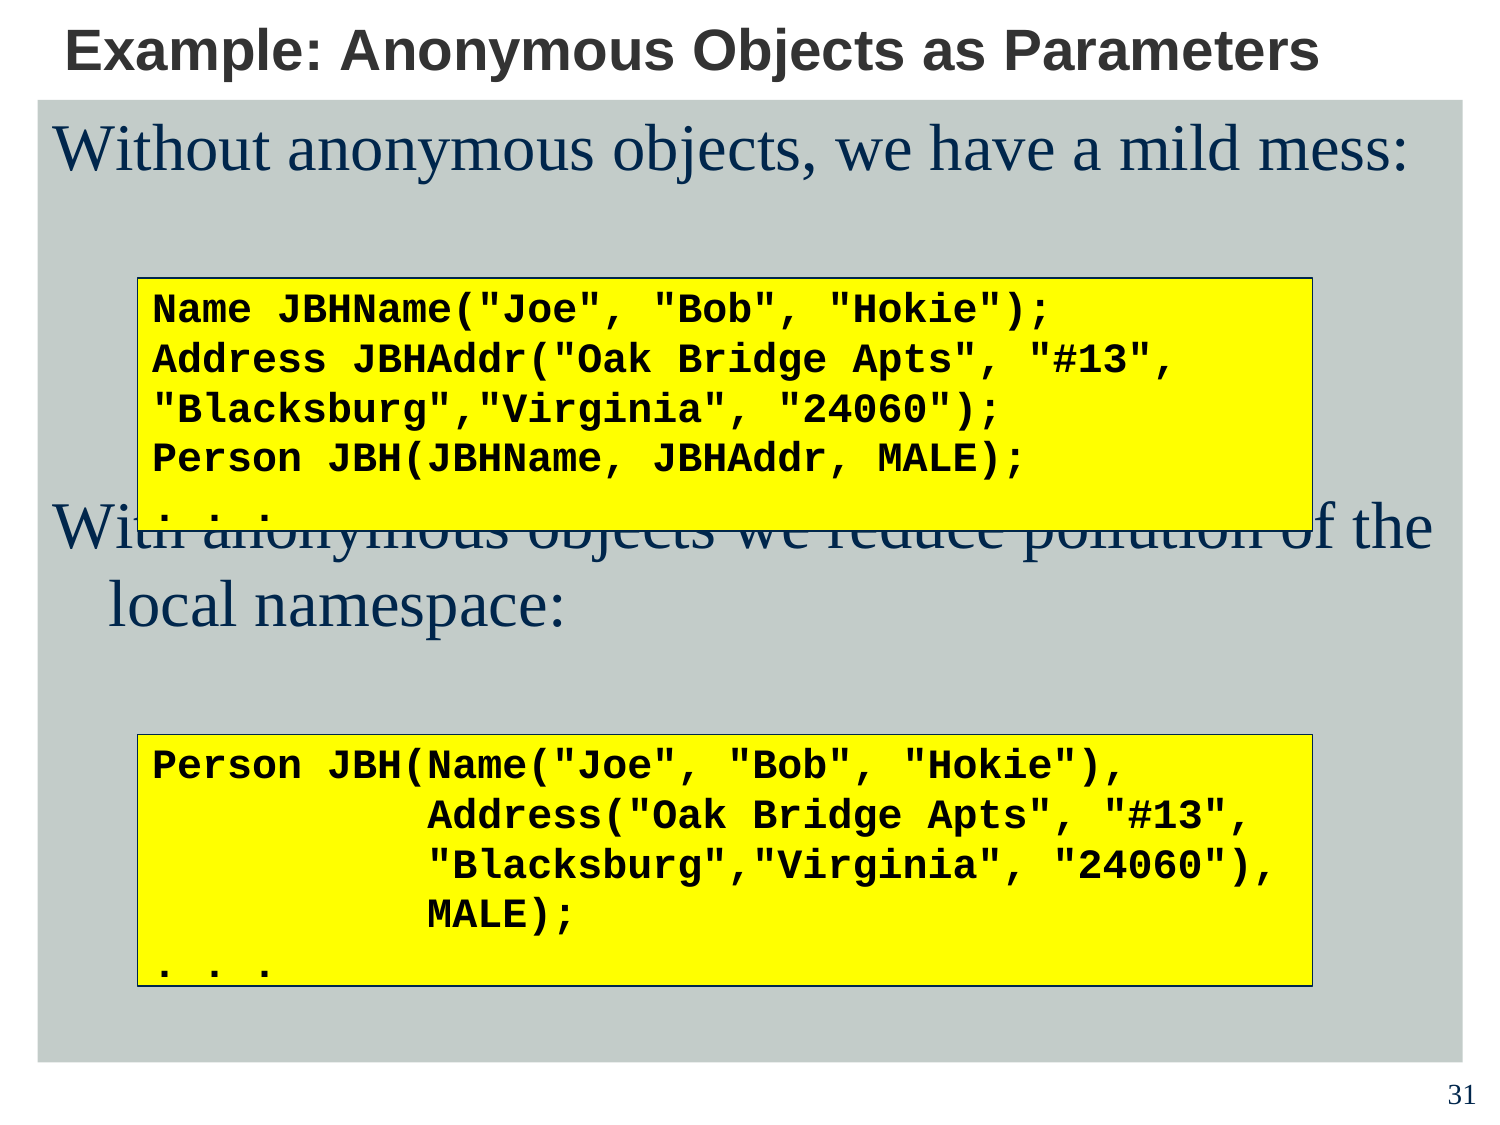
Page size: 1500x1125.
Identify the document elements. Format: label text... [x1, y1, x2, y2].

text_box Name JBHName("Joe", "Bob", "Hokie"); Address JBHAddr("Oak Bridge Apts", "#13", "Blacksburg","Virginia", "24060"); Person JBH(JBHName, JBHAddr, MALE); . . . [137, 278, 1313, 542]
list Without anonymous objects, we have a mild mess: With anonymous objects we reduce pollution of the local namespace: [37, 99, 1463, 1063]
title Example: Anonymous Objects as Parameters [49, 0, 1450, 91]
text_box Person JBH(Name("Joe", "Bob", "Hokie"), Address("Oak Bridge Apts", "#13", "Blacksburg","Virginia", "24060"), MALE); . . . [137, 734, 1313, 999]
